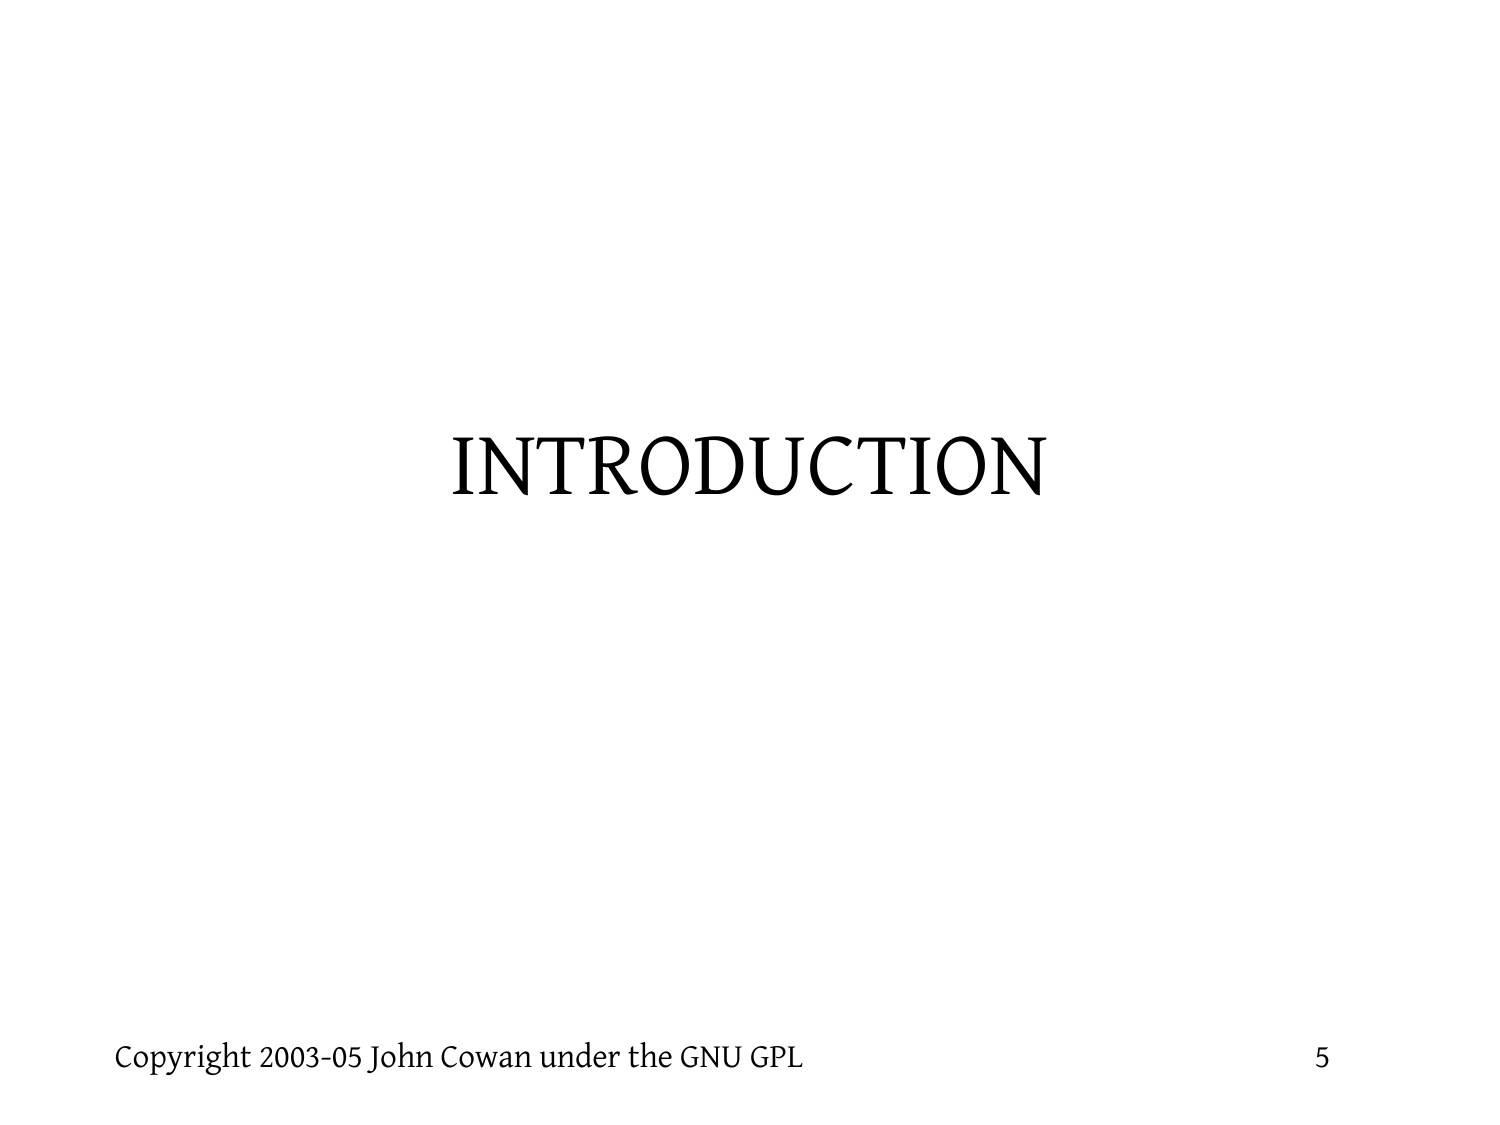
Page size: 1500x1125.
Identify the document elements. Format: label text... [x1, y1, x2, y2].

title INTRODUCTION [112, 375, 1388, 563]
